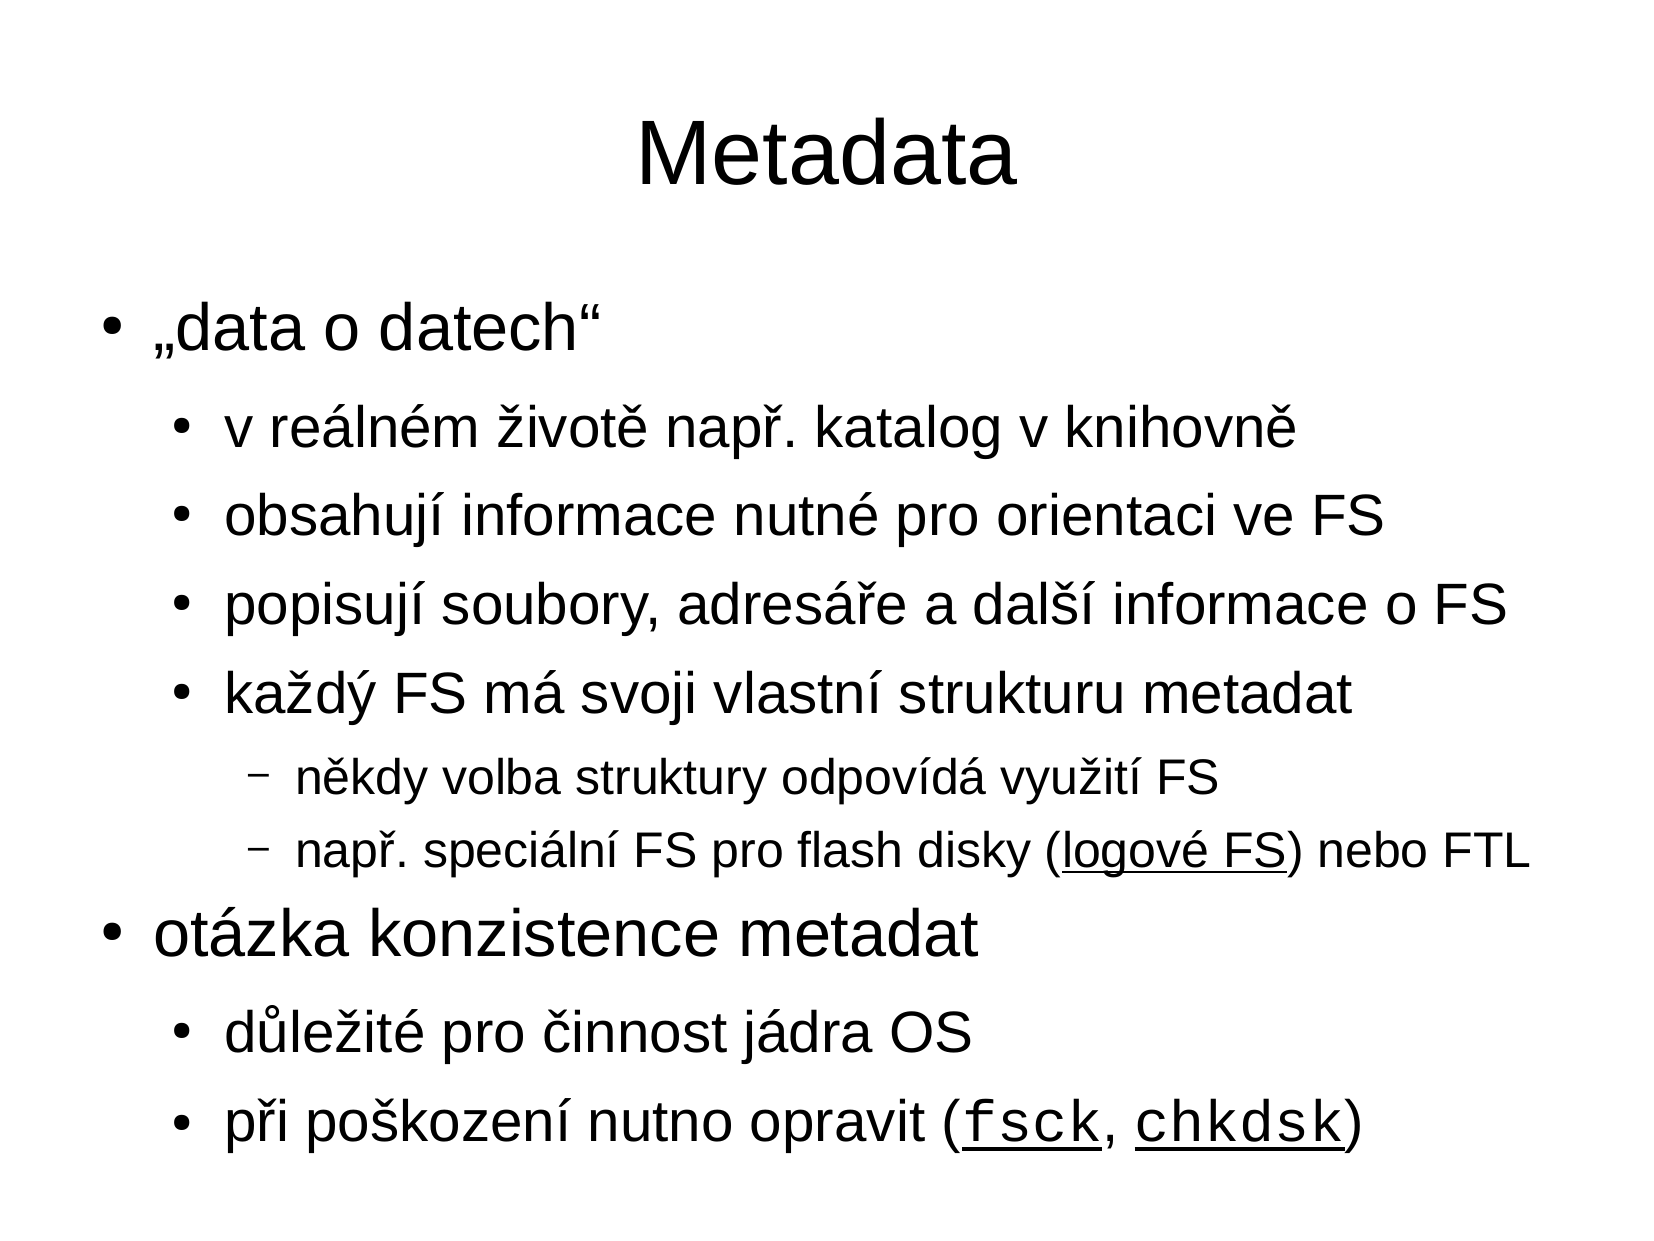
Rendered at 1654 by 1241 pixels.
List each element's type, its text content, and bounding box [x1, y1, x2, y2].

list „data o datech“ v reálném životě např. katalog v knihovně obsahují informace nutné pro orientaci ve FS popisují soubory, adresáře a další informace o FS každý FS má svoji vlastní strukturu metadat někdy volba struktury odpovídá využití FS např. speciální FS pro flash disky (logové FS) nebo FTL otázka konzistence metadat důležité pro činnost jádra OS při poškození nutno opravit (fsck, chkdsk) [82, 290, 1571, 1160]
title Metadata [82, 56, 1571, 250]
